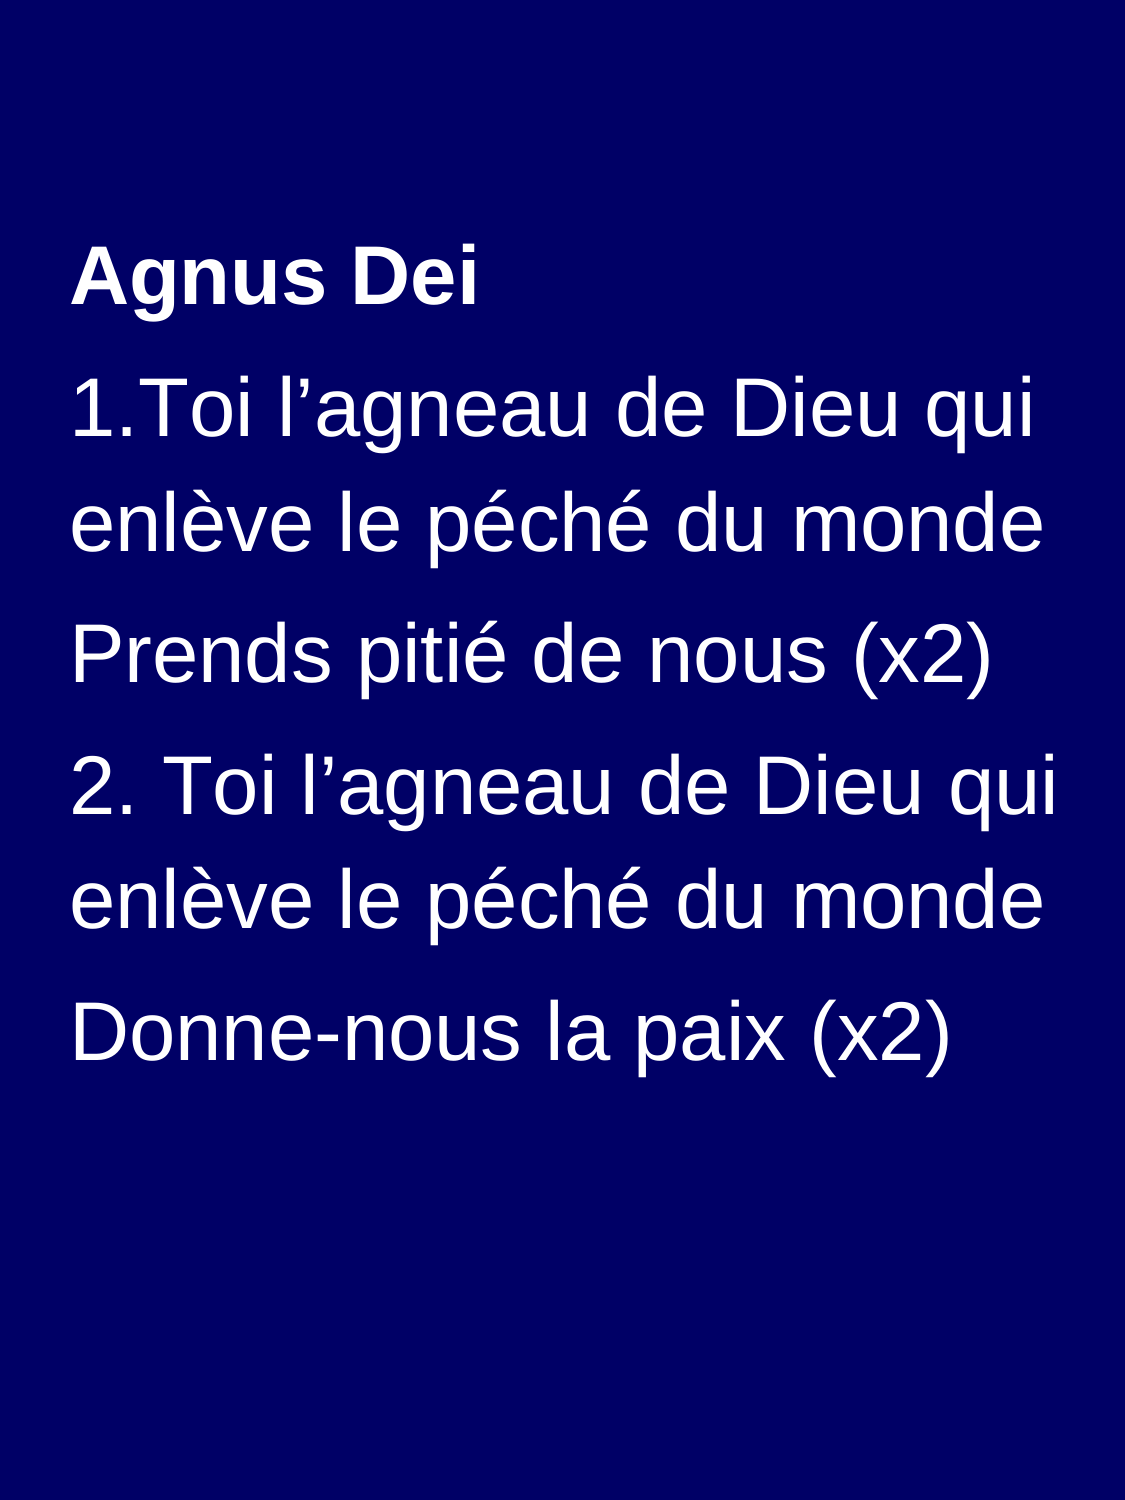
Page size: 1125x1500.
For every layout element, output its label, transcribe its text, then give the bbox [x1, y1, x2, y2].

text_box Agnus Dei 1.Toi l’agneau de Dieu qui enlève le péché du monde Prends pitié de nous (x2) 2. Toi l’agneau de Dieu qui enlève le péché du monde Donne-nous la paix (x2) [54, 206, 1125, 1086]
